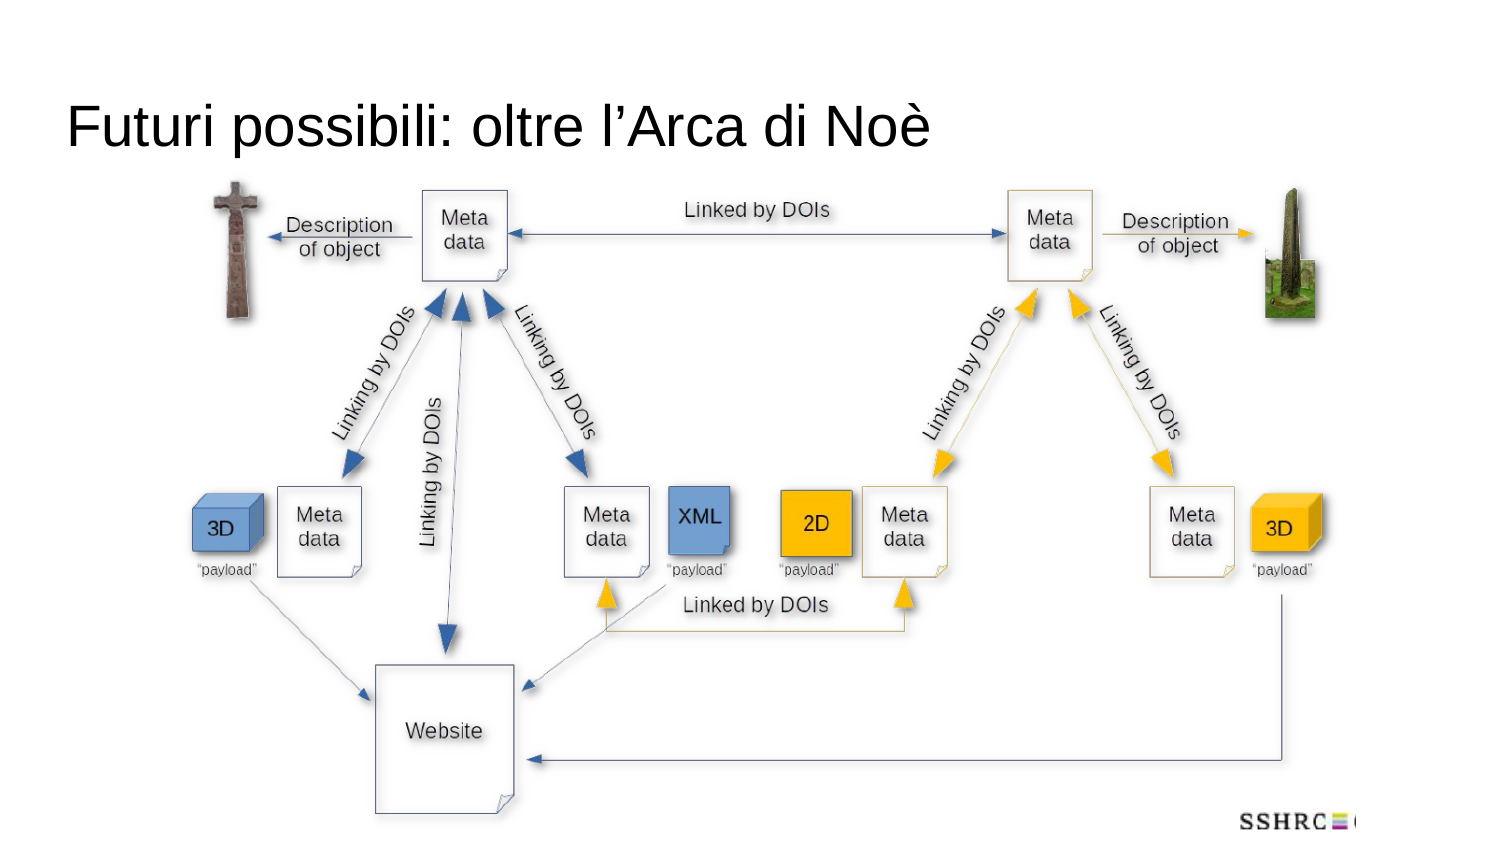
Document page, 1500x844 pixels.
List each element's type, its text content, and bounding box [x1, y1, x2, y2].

title Futuri possibili: oltre l’Arca di Noè [51, 72, 1449, 167]
picture [137, 162, 1356, 844]
